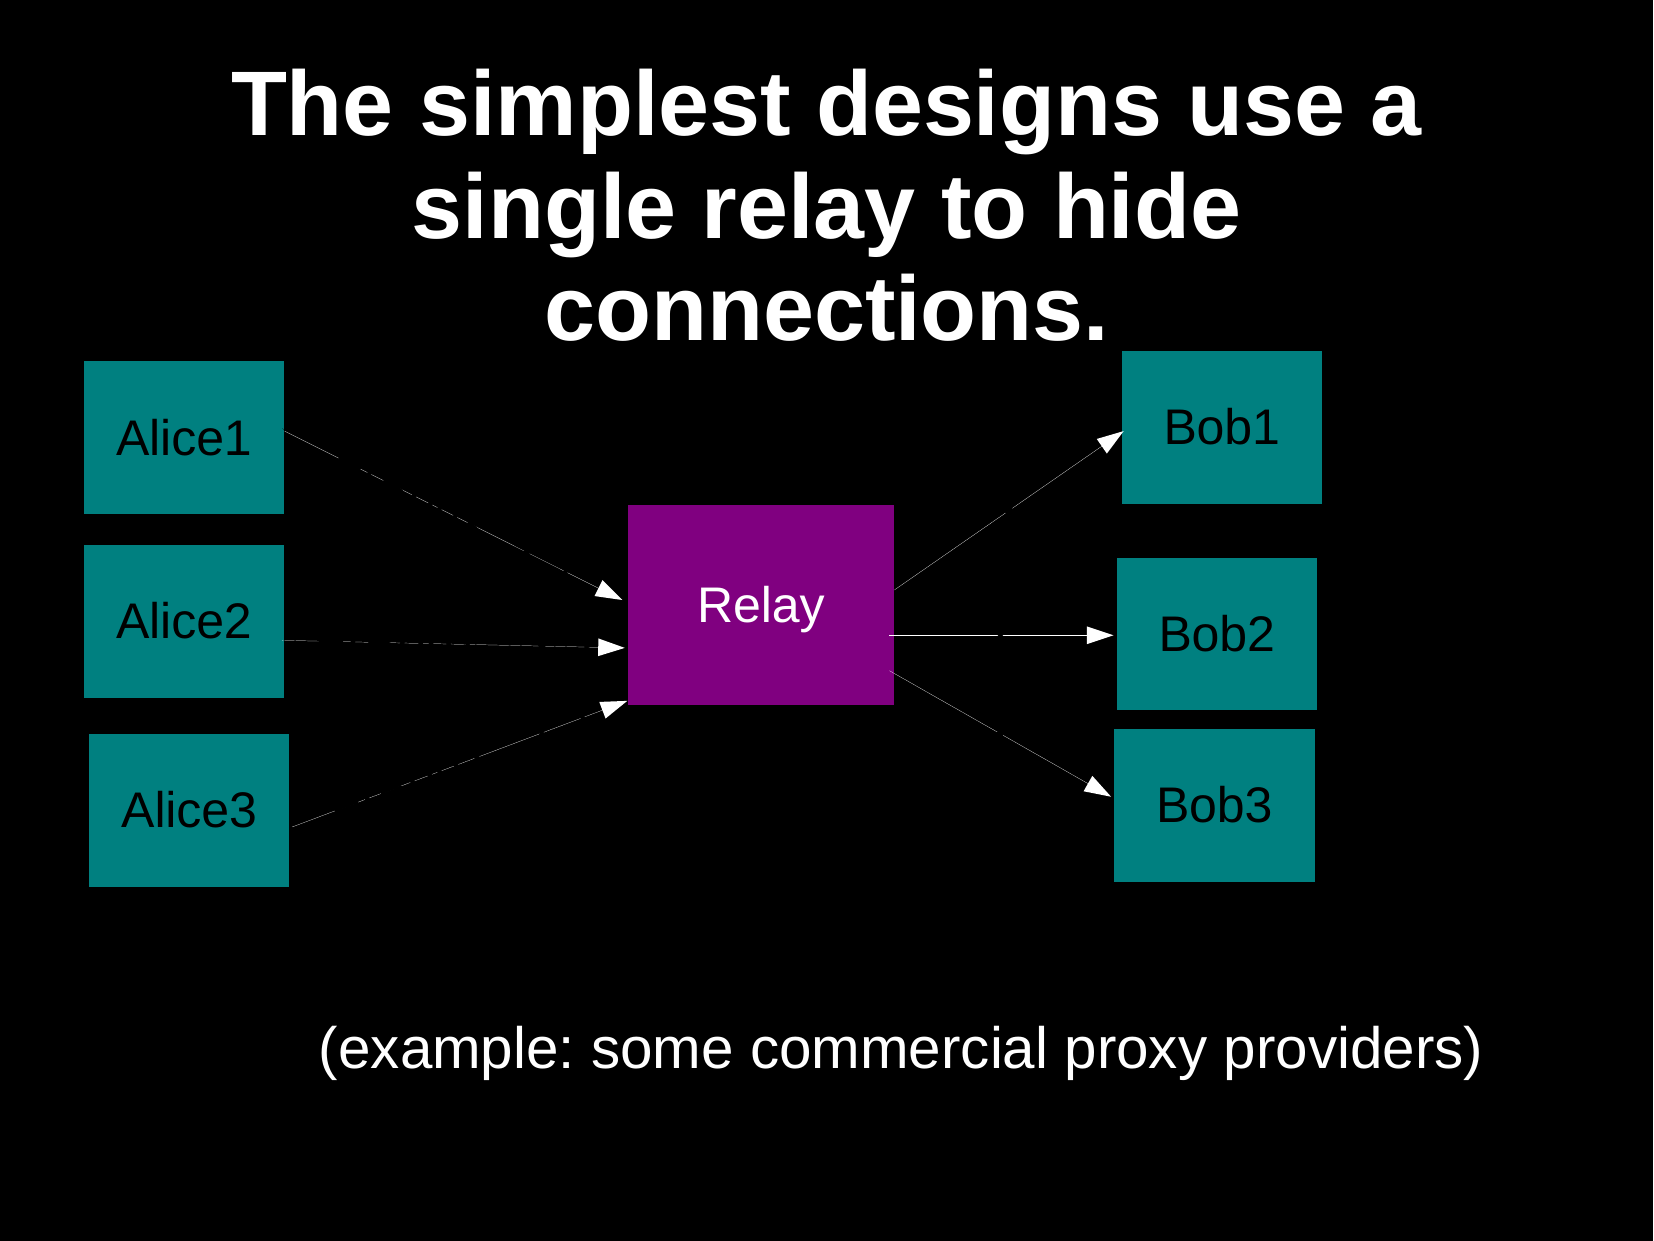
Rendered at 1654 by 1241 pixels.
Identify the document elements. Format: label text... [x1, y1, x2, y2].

text_box Bob3 [1113, 728, 1316, 883]
text_box Relay [627, 504, 895, 706]
text_box Bob1 [1121, 350, 1323, 505]
text_box Bob2 [1116, 557, 1318, 711]
text_box Alice2 [83, 544, 285, 699]
text_box Alice1 [83, 360, 285, 515]
text_box Alice3 [88, 733, 290, 888]
title The simplest designs use a single relay to hide connections. [121, 52, 1534, 361]
text_box (example: some commercial proxy providers) [304, 1007, 1500, 1094]
